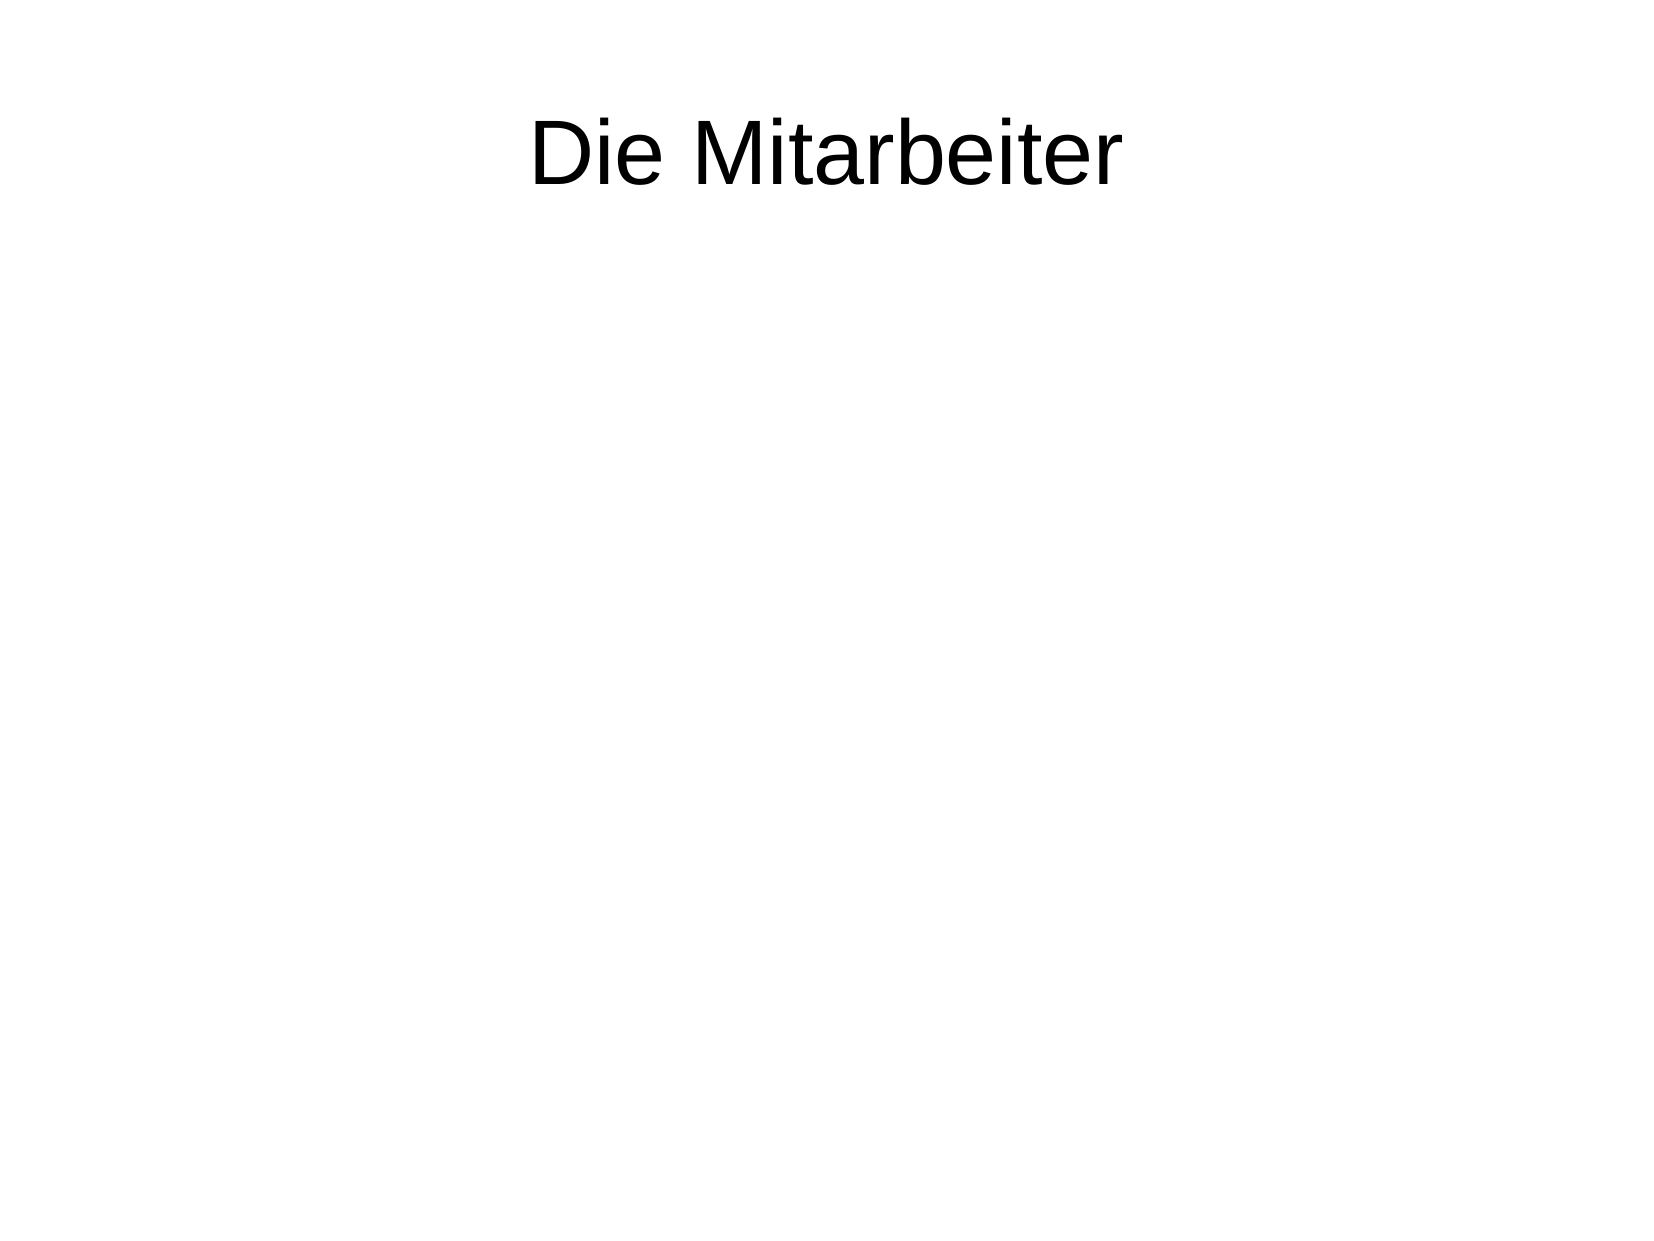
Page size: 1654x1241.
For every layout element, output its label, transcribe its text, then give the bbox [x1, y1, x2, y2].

title Die Mitarbeiter [82, 56, 1571, 250]
